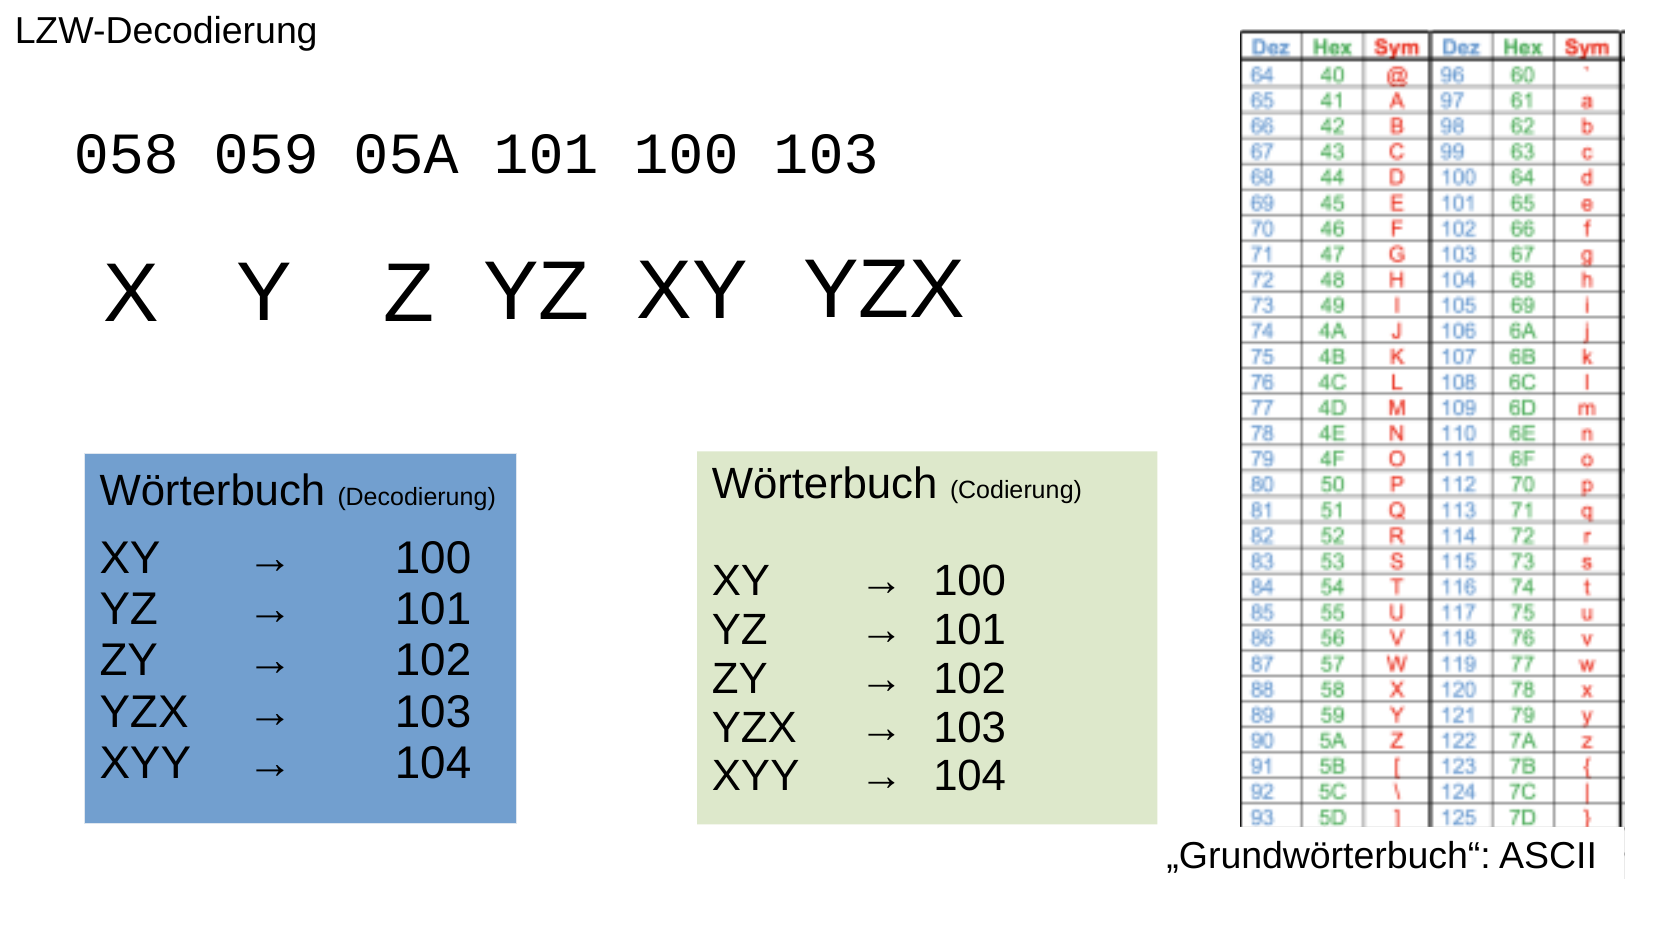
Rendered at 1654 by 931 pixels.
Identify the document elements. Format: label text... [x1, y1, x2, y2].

text_box [84, 796, 517, 824]
text_box „Grundwörterbuch“: ASCII [1151, 826, 1625, 886]
text_box LZW-Decodierung [0, 2, 1241, 60]
text_box YZX [788, 234, 999, 346]
text_box XY [622, 235, 772, 351]
picture [1240, 29, 1625, 826]
text_box Y [220, 236, 310, 348]
text_box 058 059 05A 101 100 103 [59, 118, 916, 207]
text_box XY → 100 YZ → 101 ZY → 102 YZX → 103 XYY → 104 [84, 524, 528, 796]
text_box Wörterbuch (Decodierung) [84, 458, 588, 535]
text_box Z [366, 236, 456, 349]
text_box Wörterbuch (Codierung) XY → 100 YZ → 101 ZY → 102 YZX → 103 XYY → 104 [697, 451, 1158, 825]
text_box [84, 453, 517, 458]
text_box X [88, 238, 178, 347]
text_box YZ [467, 235, 613, 353]
